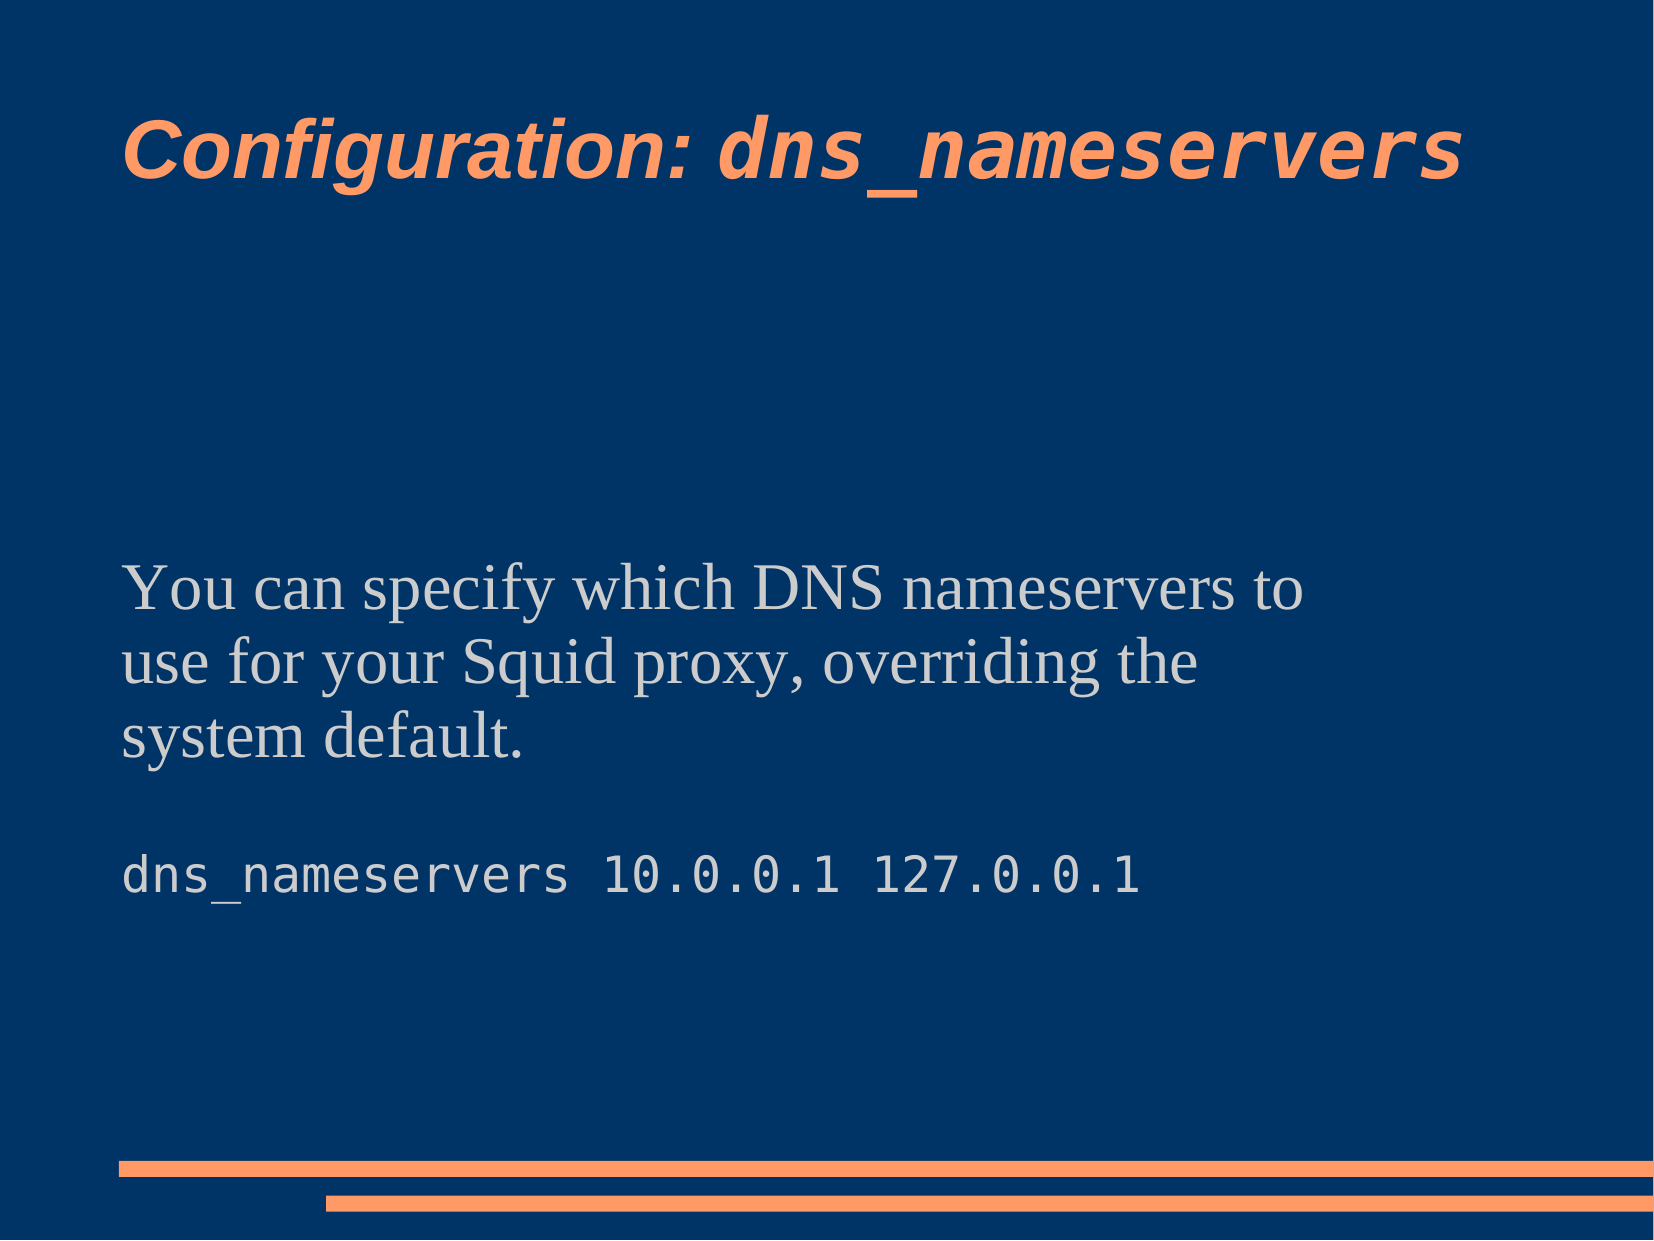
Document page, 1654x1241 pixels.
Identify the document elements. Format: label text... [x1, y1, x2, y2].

title Configuration: dns_nameservers [121, 46, 1534, 254]
subtitle You can specify which DNS nameservers to use for your Squid proxy, overriding the system default. dns_nameservers 10.0.0.1 127.0.0.1 [121, 322, 1561, 1133]
